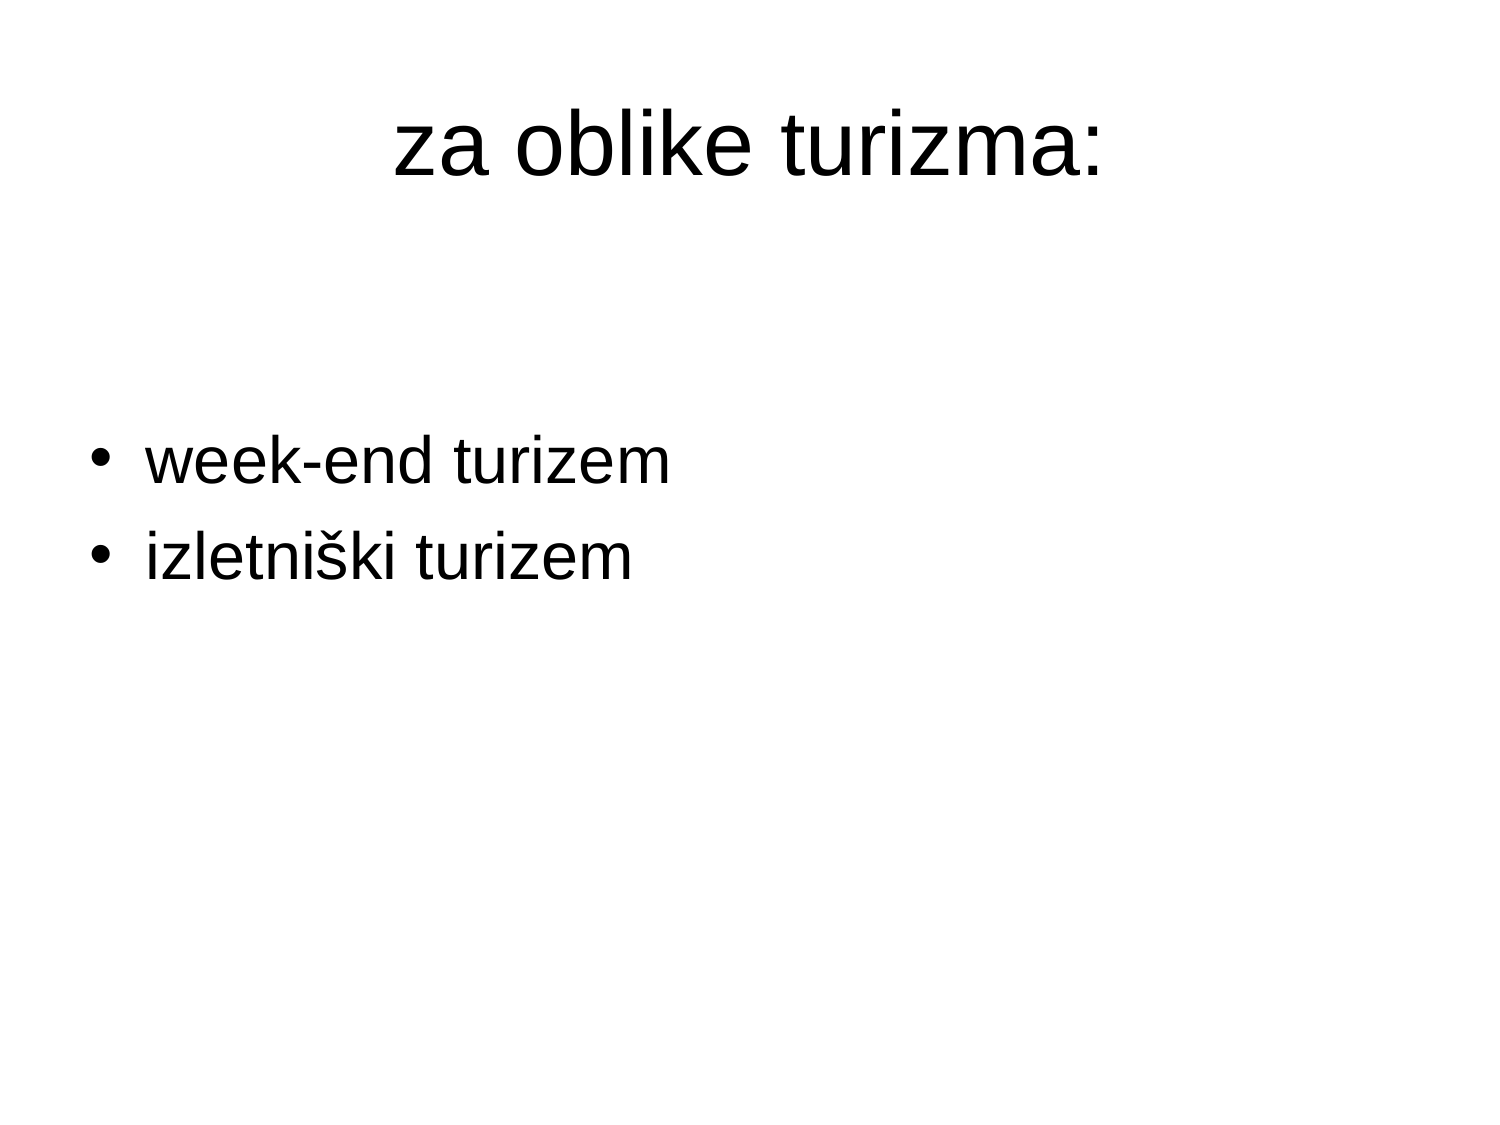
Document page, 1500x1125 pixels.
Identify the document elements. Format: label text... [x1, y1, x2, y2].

list week-end turizem izletniški turizem [75, 408, 1426, 1006]
title za oblike turizma: [75, 45, 1426, 233]
